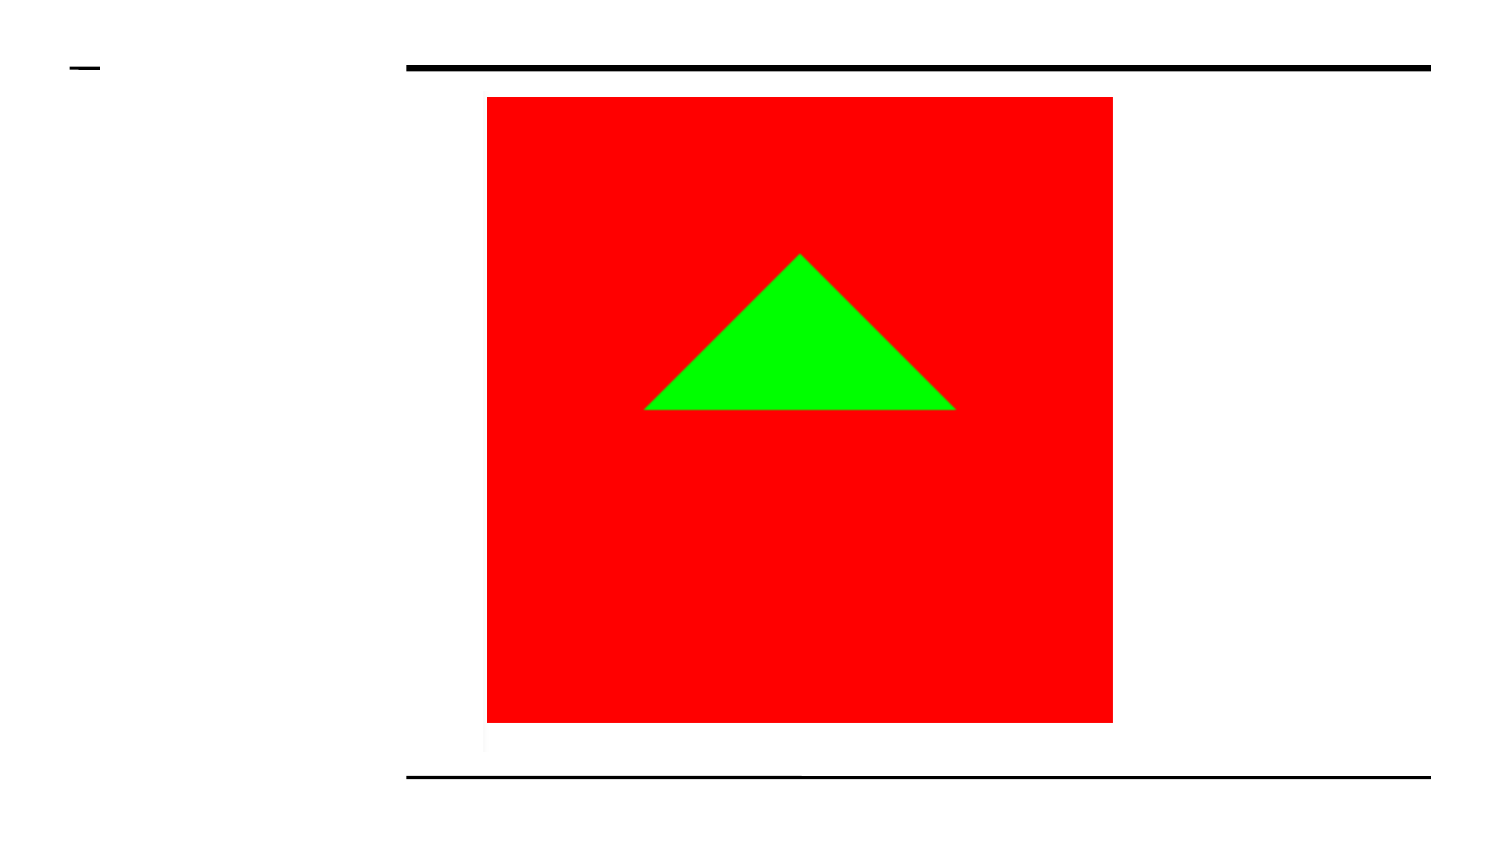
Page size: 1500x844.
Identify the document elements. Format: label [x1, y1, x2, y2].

picture [483, 91, 1155, 752]
